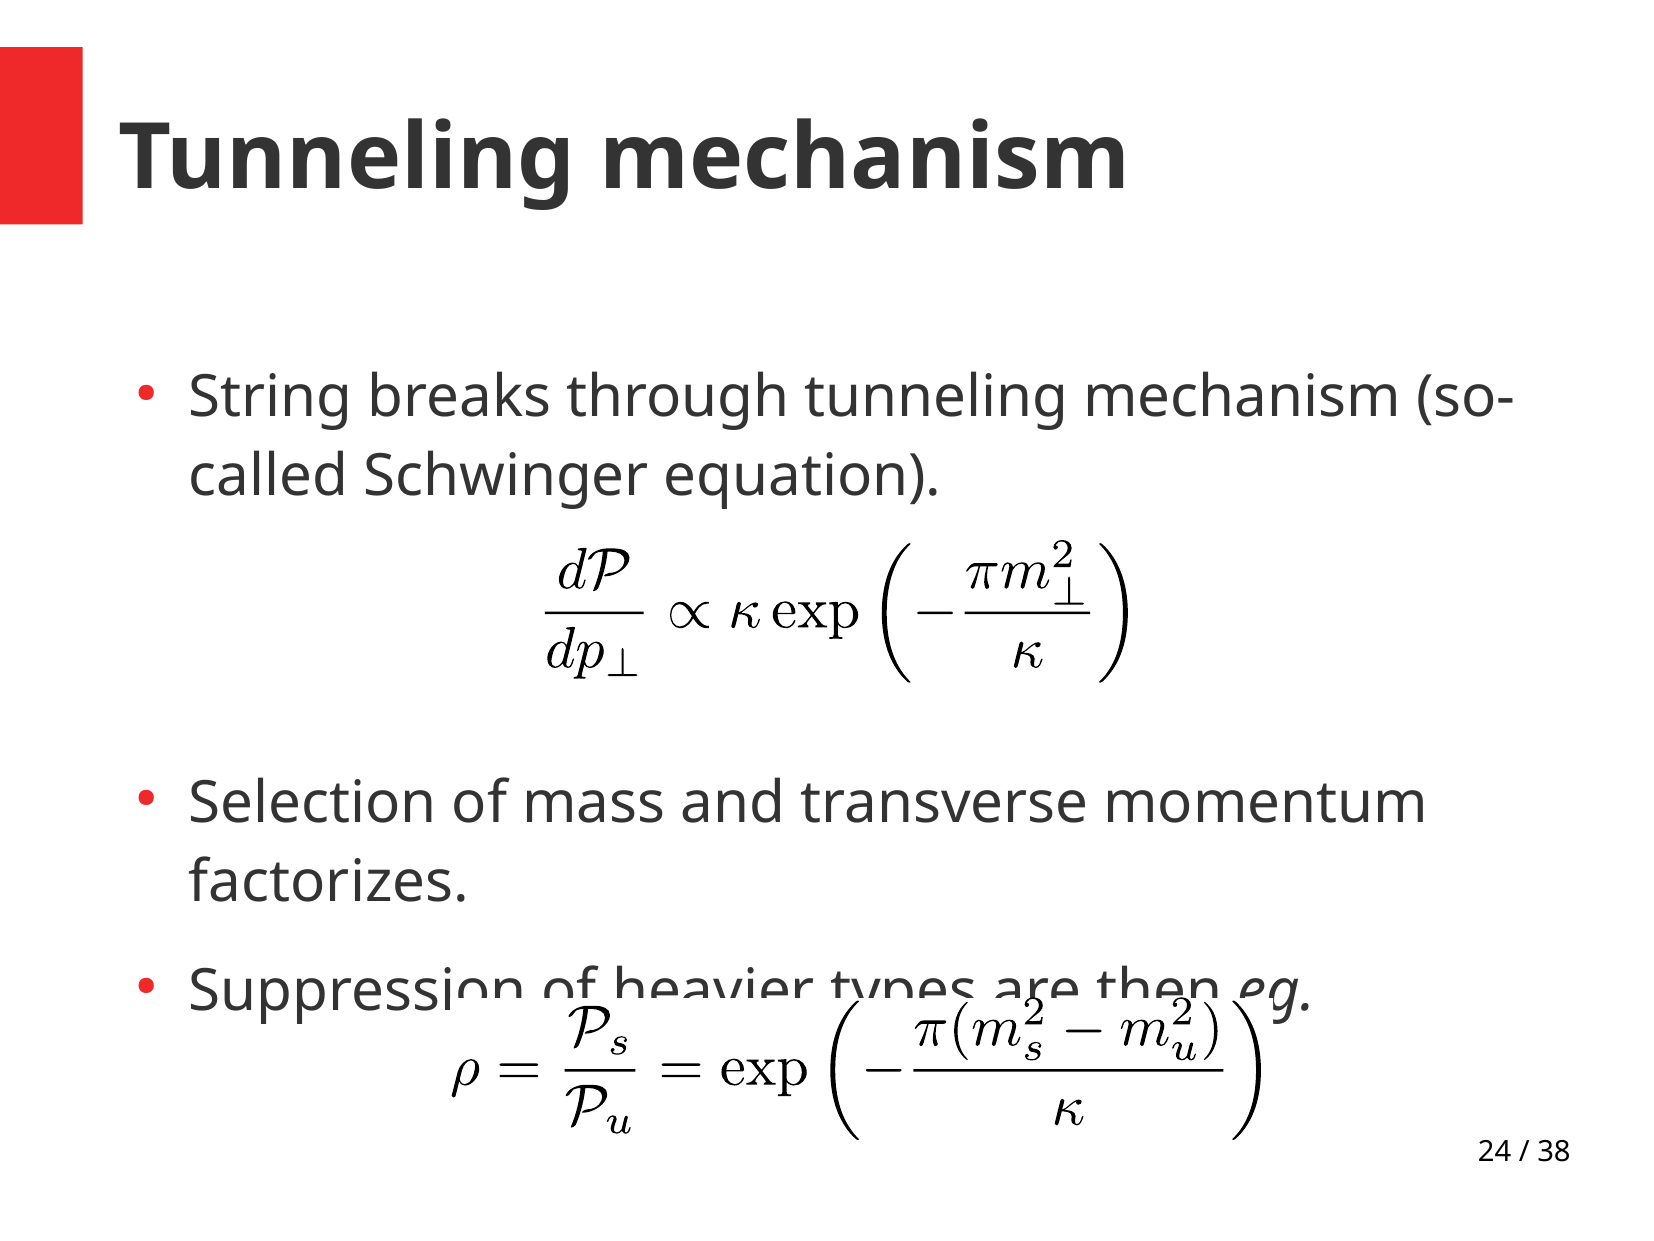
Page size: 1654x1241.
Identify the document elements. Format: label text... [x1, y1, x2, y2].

text_box [544, 540, 1141, 683]
list String breaks through tunneling mechanism (so-called Schwinger equation). Selection of mass and transverse momentum factorizes. Suppression of heavier types are then eg. [118, 354, 1536, 1074]
text_box [450, 997, 1274, 1141]
title Tunneling mechanism [118, 49, 1571, 257]
